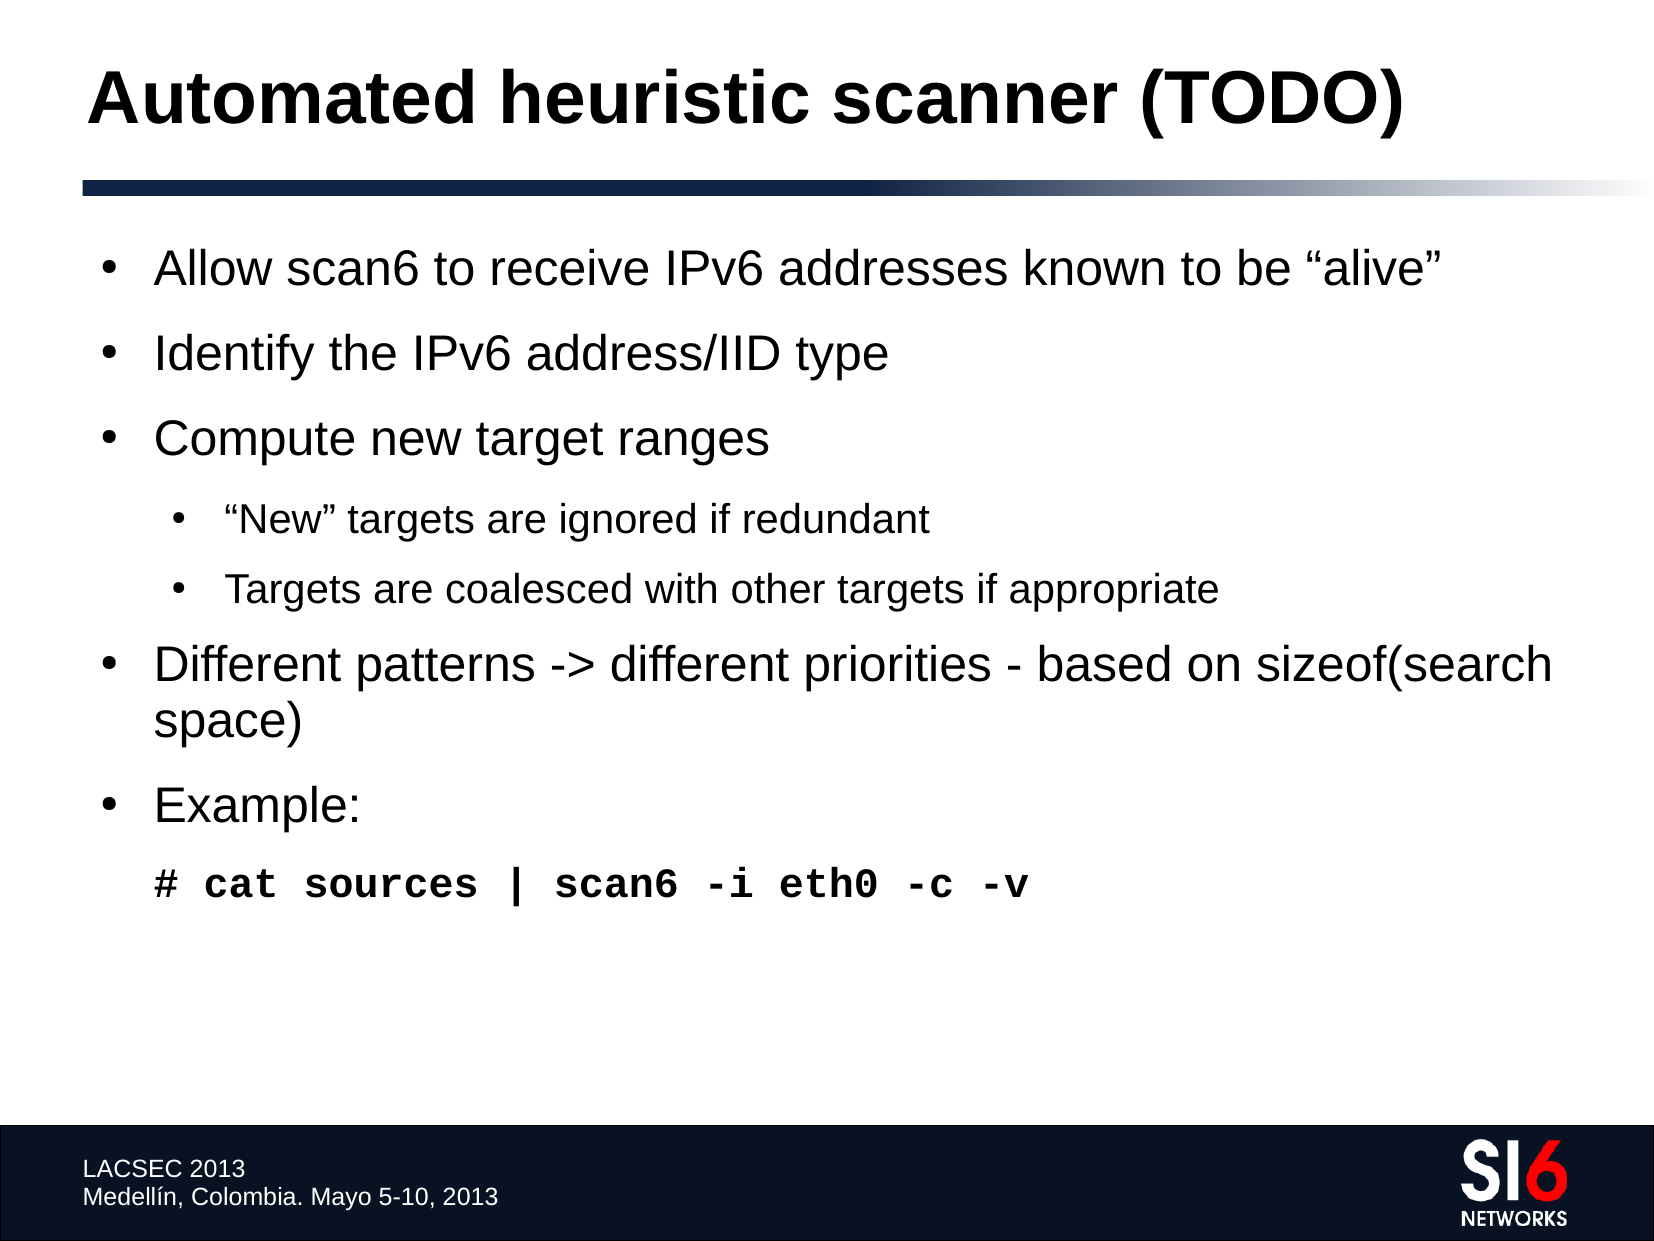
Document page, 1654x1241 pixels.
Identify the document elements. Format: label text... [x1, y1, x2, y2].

title Automated heuristic scanner (TODO) [86, 30, 1576, 166]
list Allow scan6 to receive IPv6 addresses known to be “alive” Identify the IPv6 address/IID type Compute new target ranges “New” targets are ignored if redundant Targets are coalesced with other targets if appropriate Different patterns -> different priorities - based on sizeof(search space) Example: # cat sources | scan6 -i eth0 -c -v [82, 240, 1571, 1059]
picture [1461, 1139, 1567, 1226]
